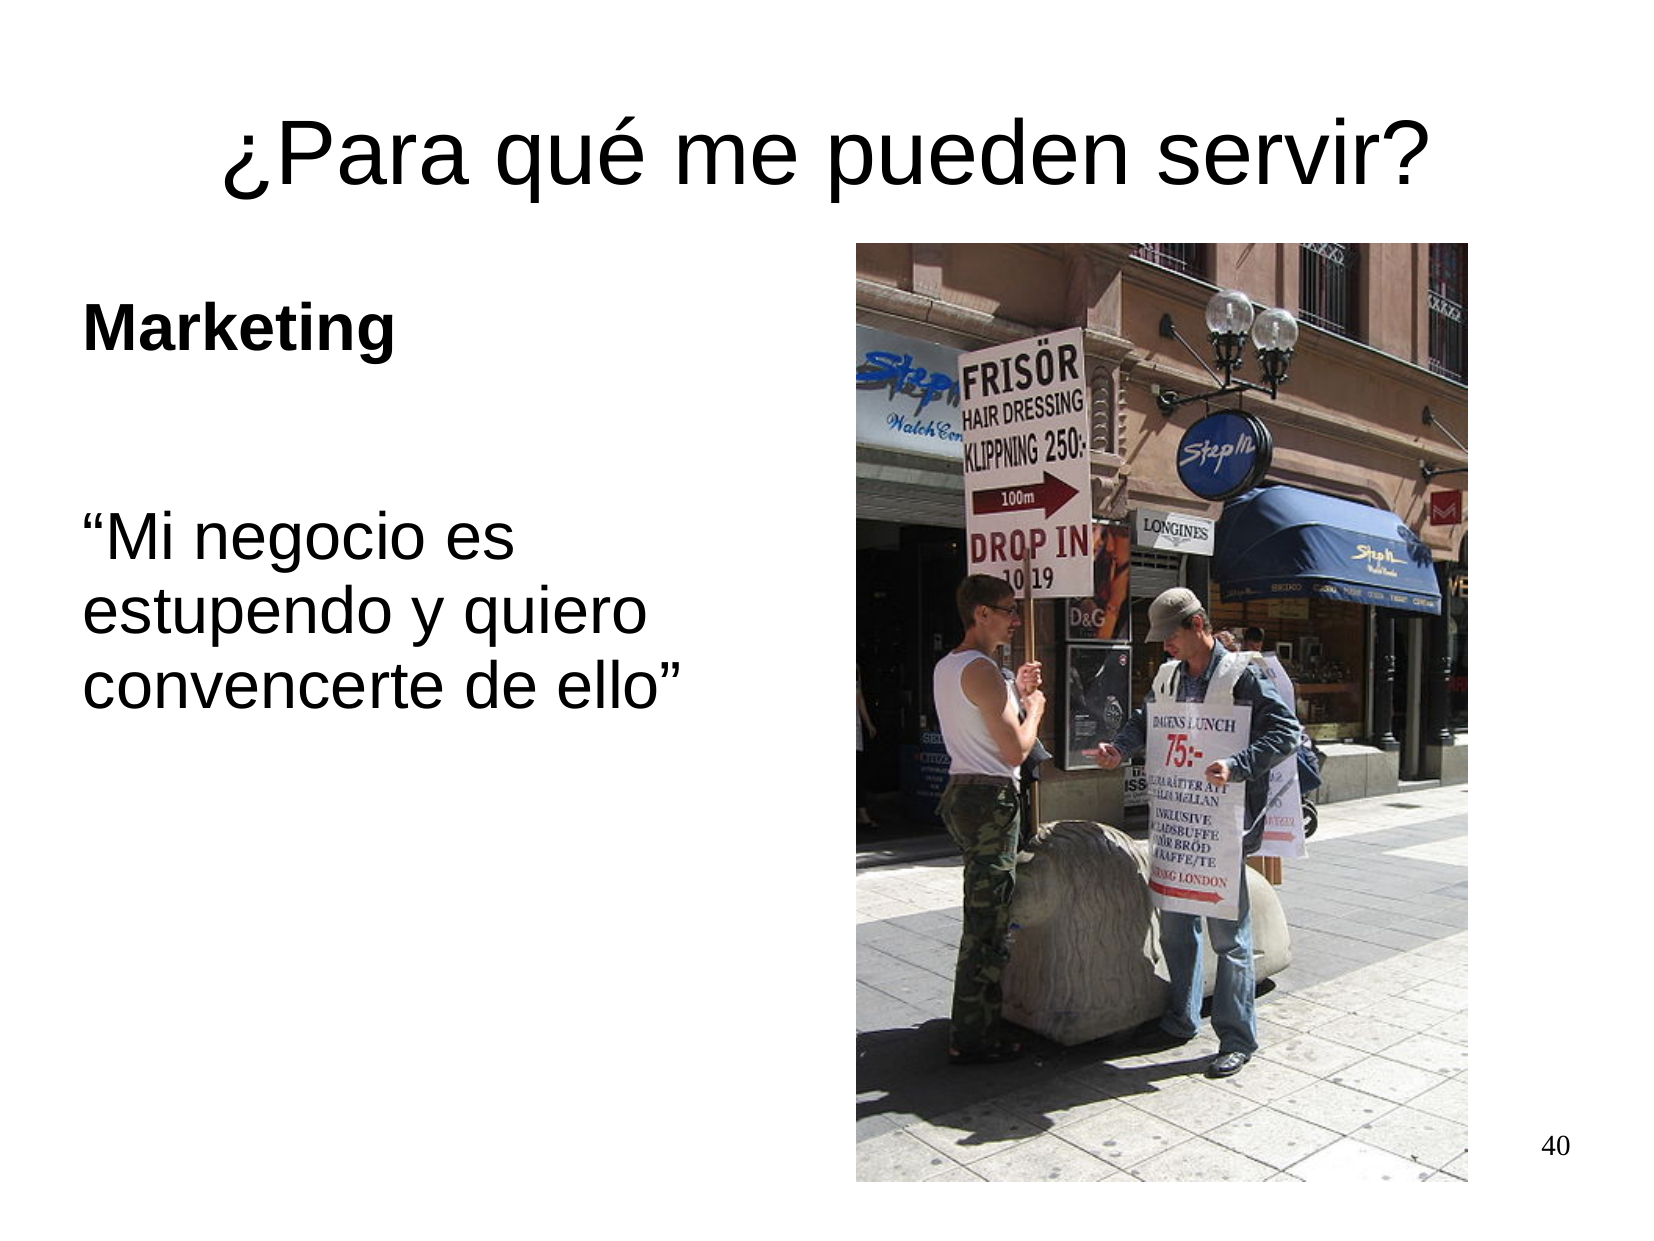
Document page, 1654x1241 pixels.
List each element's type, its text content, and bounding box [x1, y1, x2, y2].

list Marketing “Mi negocio es estupendo y quiero convencerte de ello” [82, 290, 809, 1109]
picture [856, 243, 1468, 1182]
title ¿Para qué me pueden servir? [82, 49, 1571, 257]
